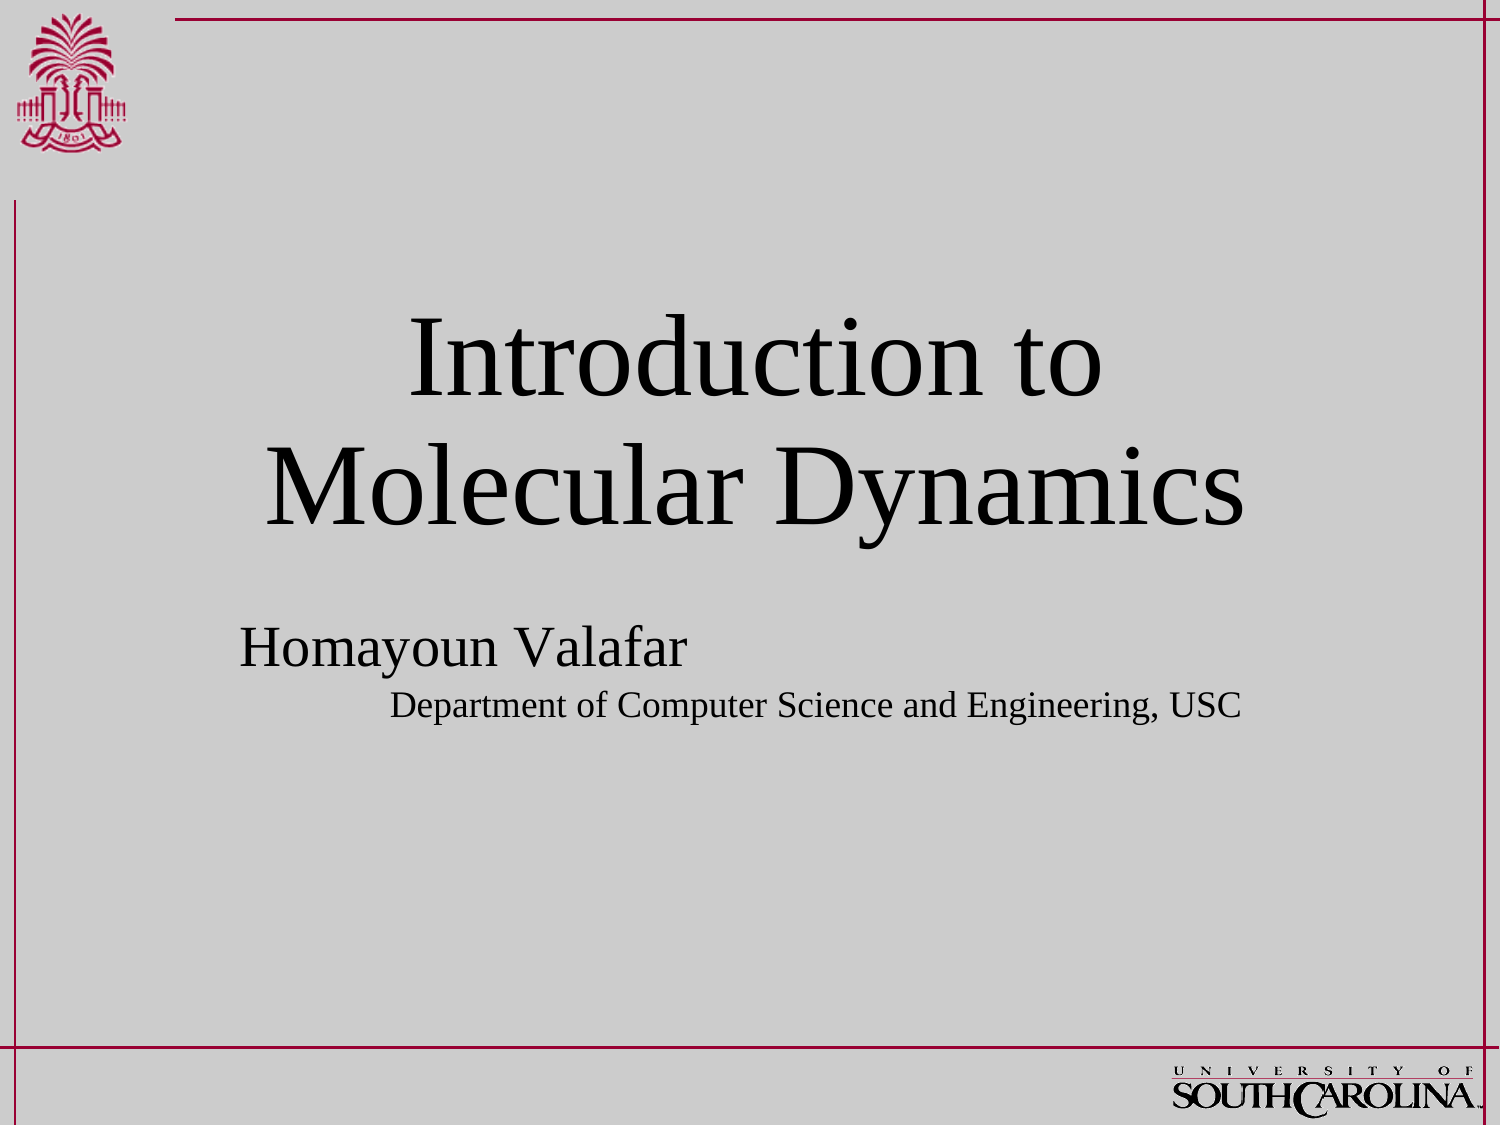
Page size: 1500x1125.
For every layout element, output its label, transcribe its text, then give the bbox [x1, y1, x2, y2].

subtitle Homayoun Valafar Department of Computer Science and Engineering, USC [225, 612, 1276, 920]
title Introduction to Molecular Dynamics [200, 162, 1313, 558]
picture [12, 12, 131, 155]
picture [1162, 1049, 1483, 1125]
